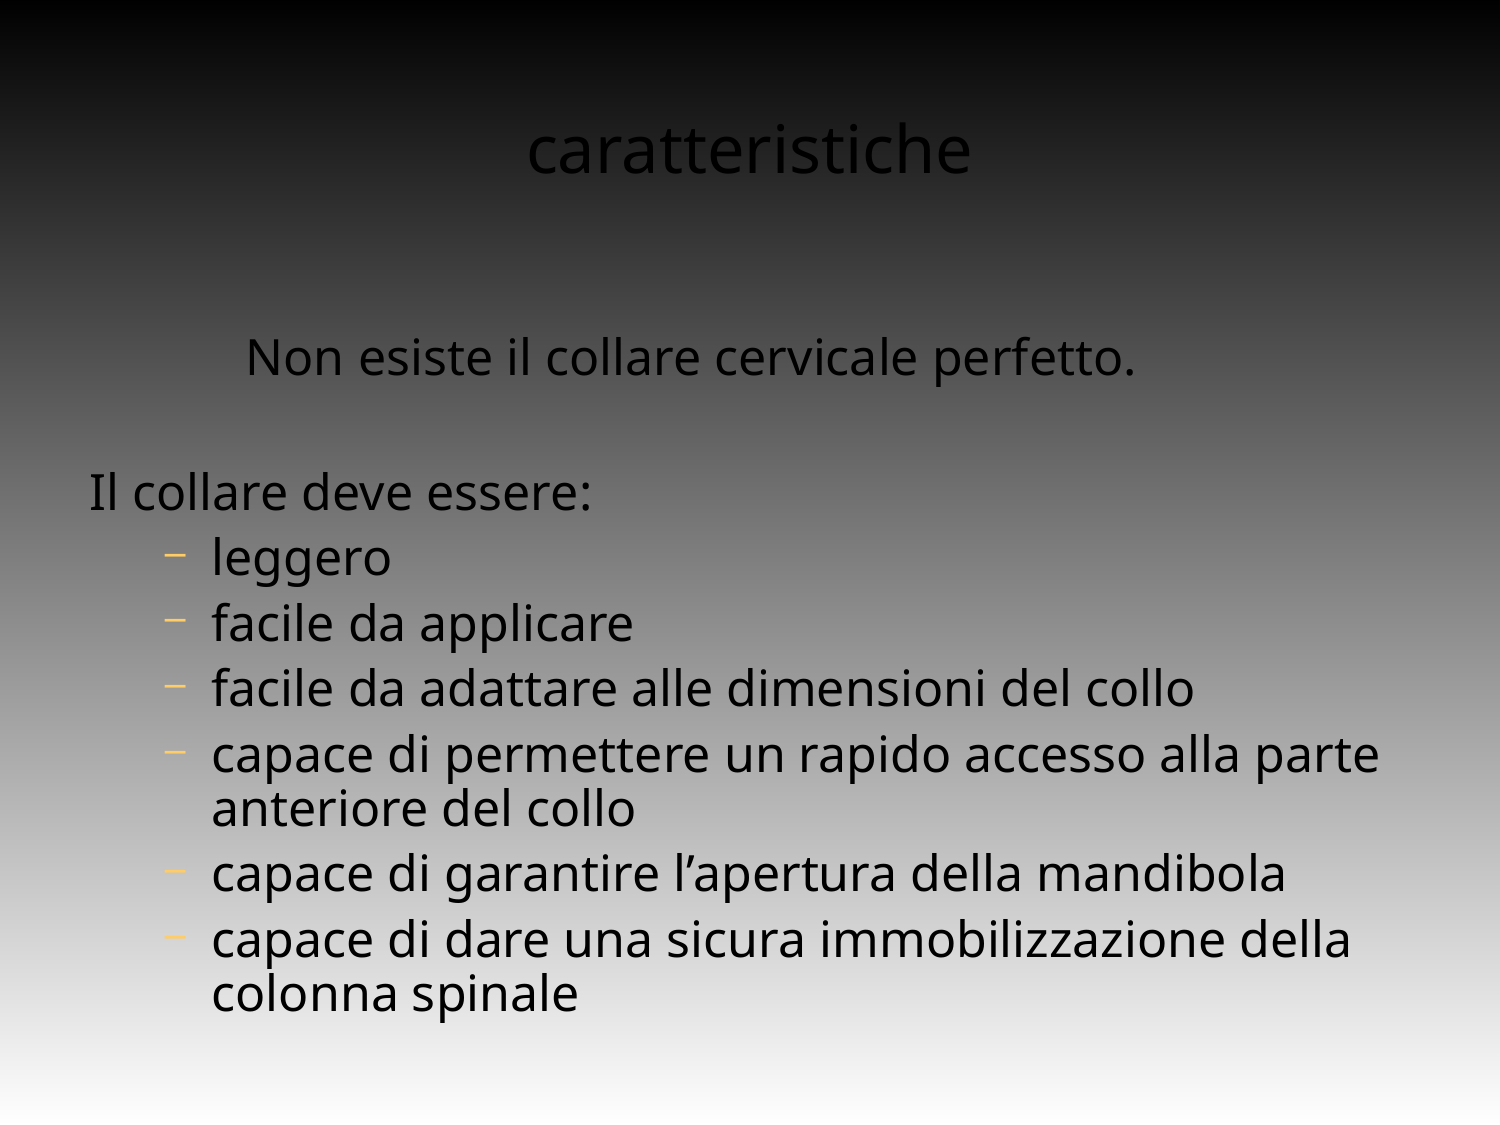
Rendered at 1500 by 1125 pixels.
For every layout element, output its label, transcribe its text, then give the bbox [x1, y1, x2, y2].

title caratteristiche [112, 99, 1388, 288]
list Non esiste il collare cervicale perfetto. Il collare deve essere: leggero facile da applicare facile da adattare alle dimensioni del collo capace di permettere un rapido accesso alla parte anteriore del collo capace di garantire l’apertura della mandibola capace di dare una sicura immobilizzazione della colonna spinale [75, 324, 1464, 975]
